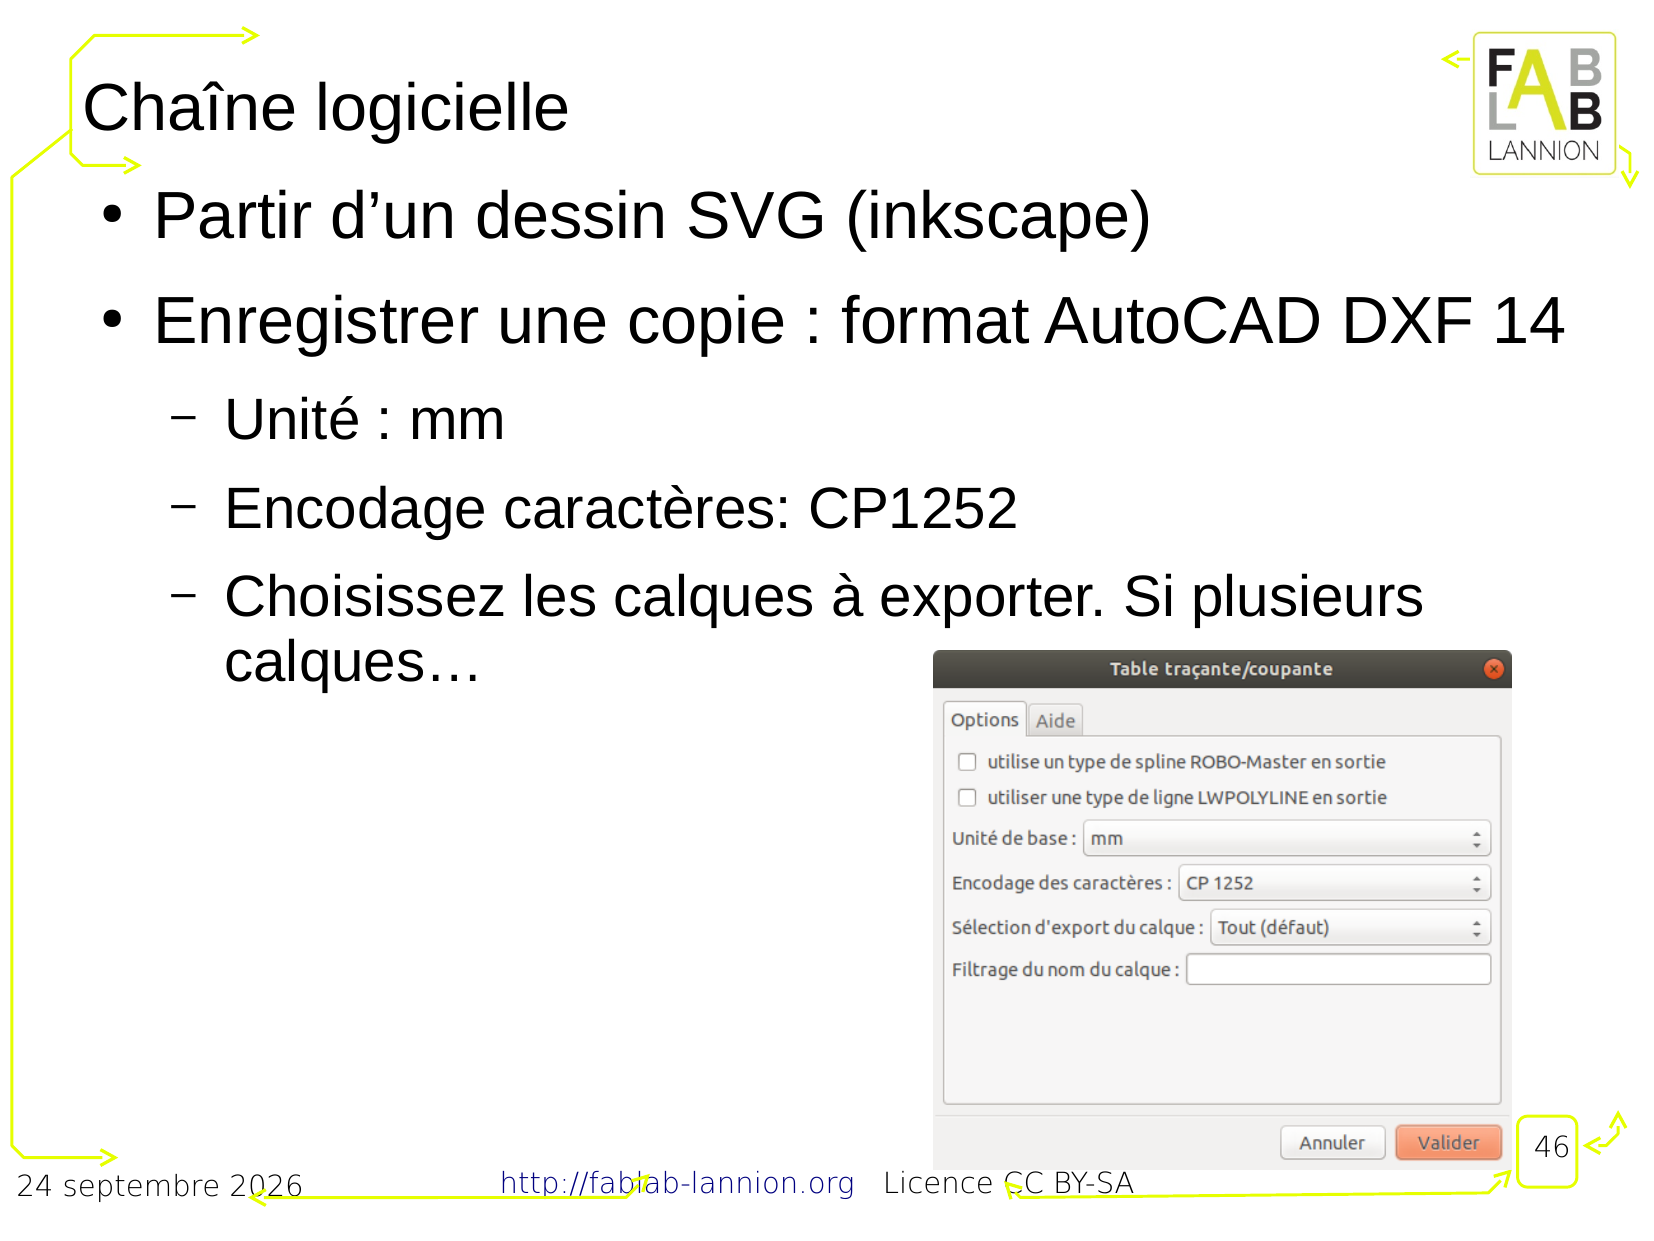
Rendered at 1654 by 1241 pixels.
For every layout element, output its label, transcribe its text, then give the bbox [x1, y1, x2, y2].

picture [1470, 29, 1619, 178]
list Partir d’un dessin SVG (inkscape) Enregistrer une copie : format AutoCAD DXF 14 Unité : mm Encodage caractères: CP1252 Choisissez les calques à exporter. Si plusieurs calques… [82, 178, 1571, 898]
picture [933, 650, 1512, 1170]
title Chaîne logicielle [82, 49, 1441, 166]
